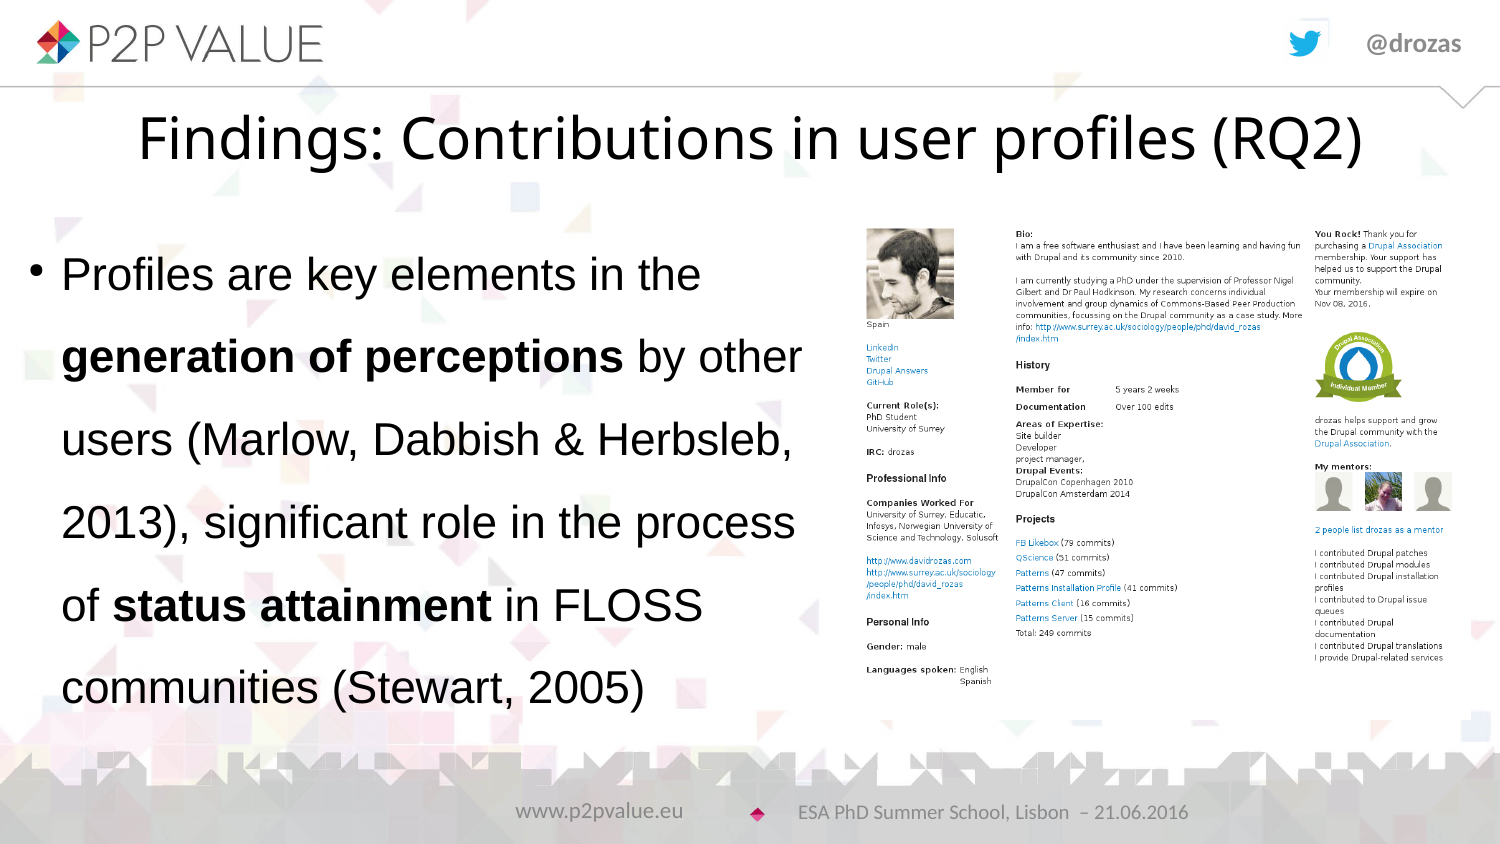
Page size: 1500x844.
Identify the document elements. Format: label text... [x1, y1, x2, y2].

text_box ESA PhD Summer School, Lisbon – 21.06.2016 [784, 788, 1477, 834]
text_box www.p2pvalue.eu [509, 789, 728, 829]
title Findings: Contributions in user profiles (RQ2) [0, 92, 1500, 181]
text_box @drozas [1305, 11, 1481, 72]
subtitle Profiles are key elements in the generation of perceptions by other users (Marlow, Dabbish & Herbsleb, 2013), significant role in the process of status attainment in FLOSS communities (Stewart, 2005) [15, 210, 841, 766]
picture [0, 181, 1500, 844]
picture [0, 0, 1500, 92]
